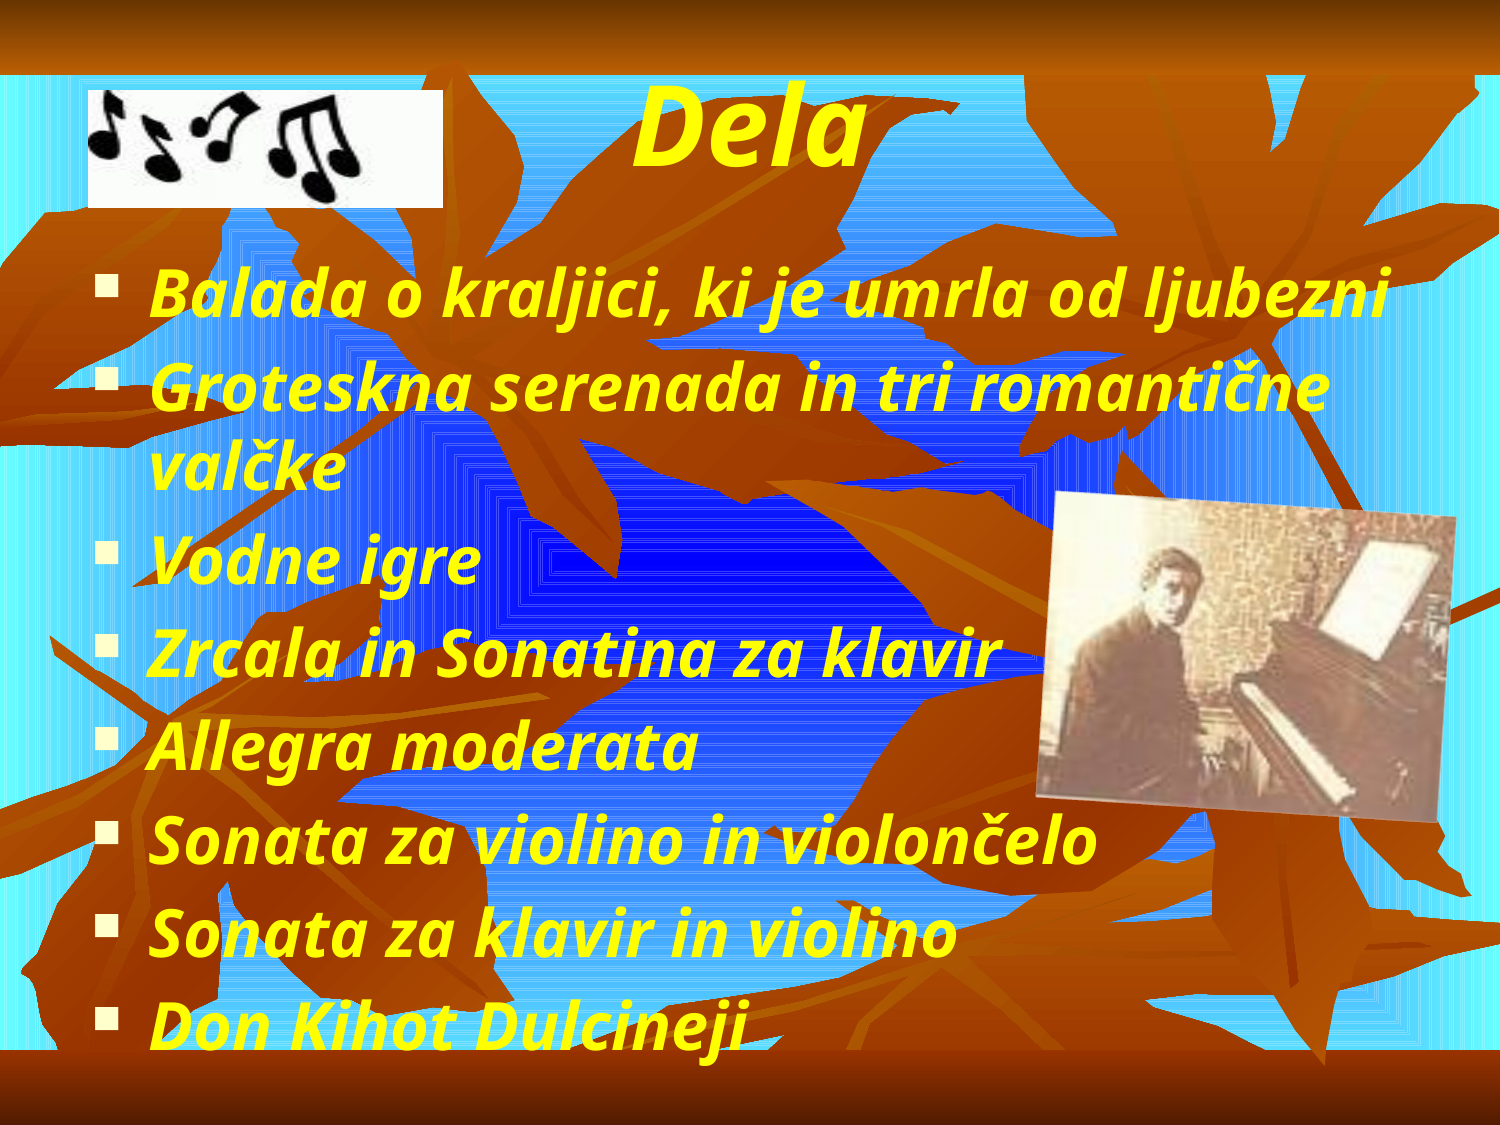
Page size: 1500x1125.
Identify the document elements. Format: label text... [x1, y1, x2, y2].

picture [1447, 516, 1457, 661]
picture [88, 90, 443, 208]
list Balada o kraljici, ki je umrla od ljubezni Groteskna serenada in tri romantične valčke Vodne igre Zrcala in Sonatina za klavir Allegra moderata Sonata za violino in violončelo Sonata za klavir in violino Don Kihot Dulcineji [76, 243, 1447, 963]
title Dela [75, 45, 1425, 197]
